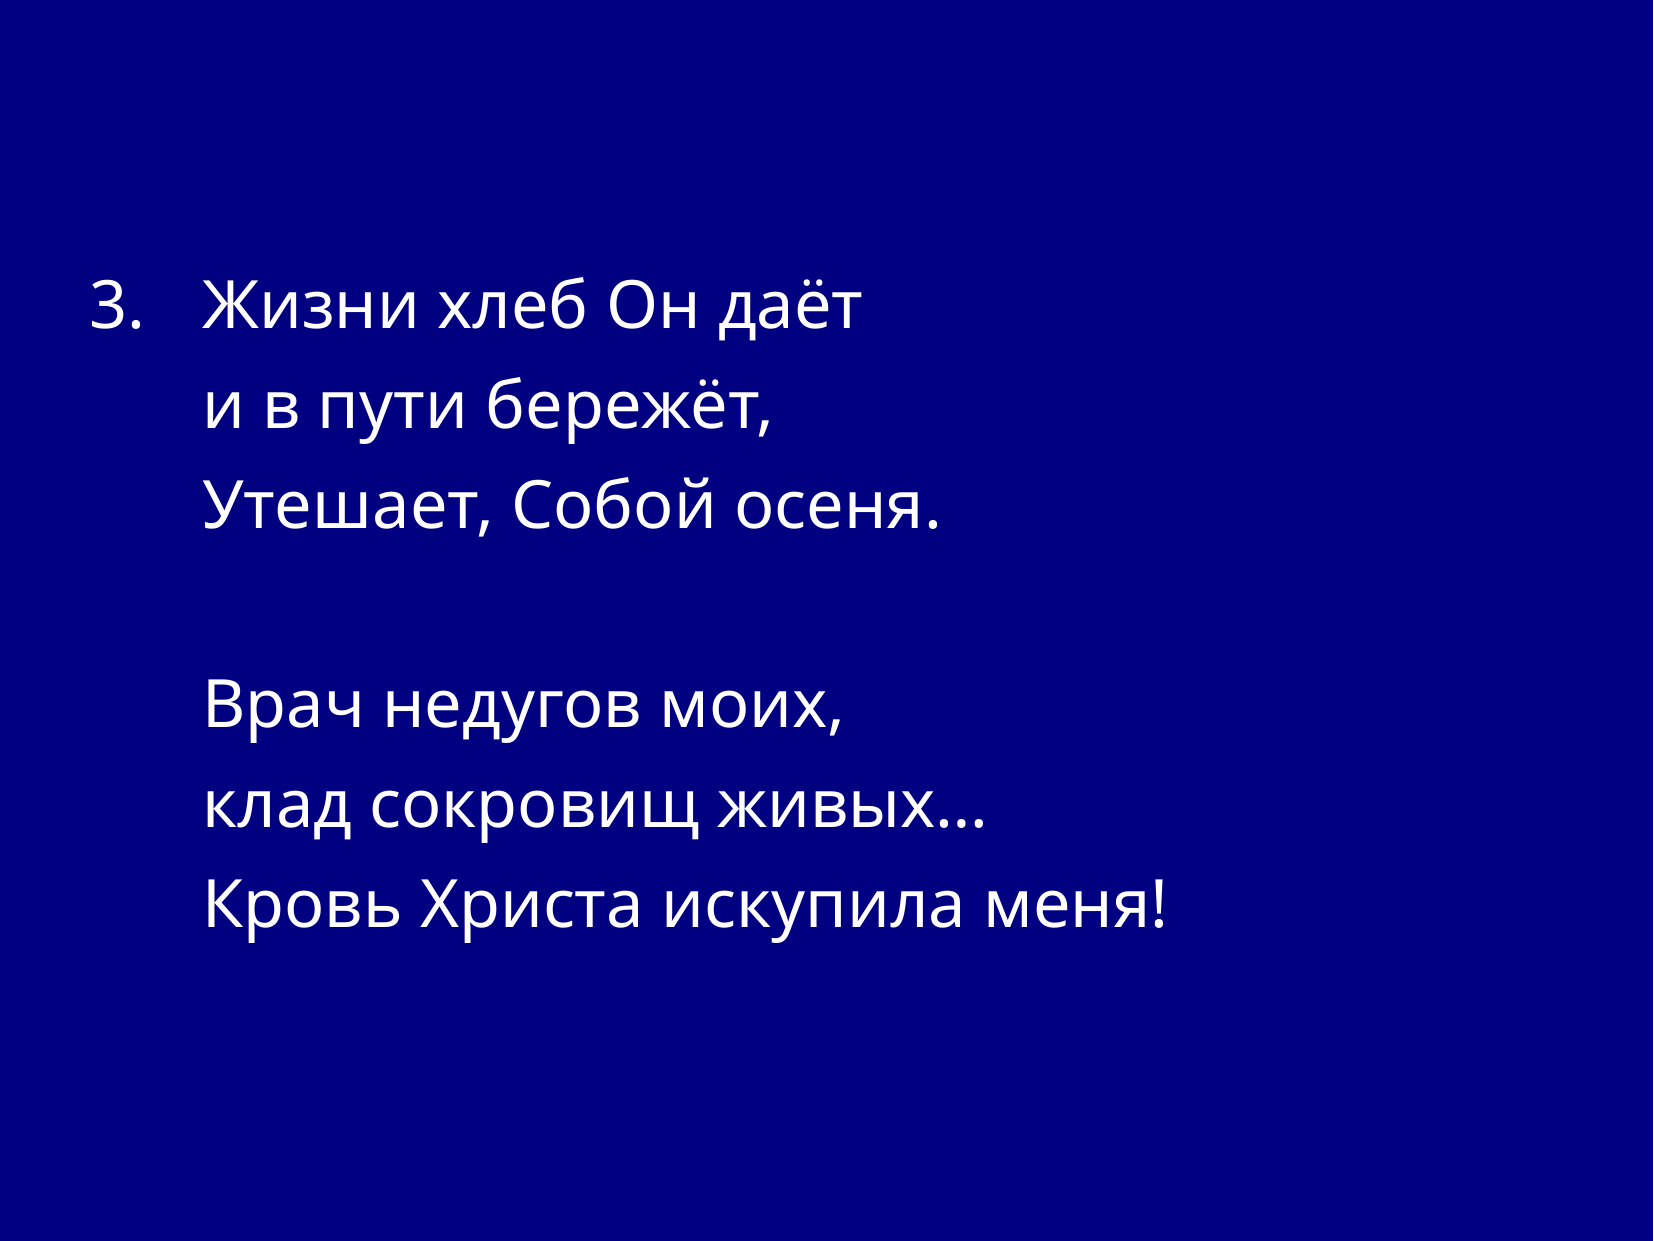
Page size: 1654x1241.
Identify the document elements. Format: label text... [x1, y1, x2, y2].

text_box 3. Жизни хлеб Он даёт и в пути бережёт, Утешает, Собой осеня. Врач недугов моих, клад сокровищ живых… Кровь Христа искупила меня! [75, 150, 1576, 1163]
